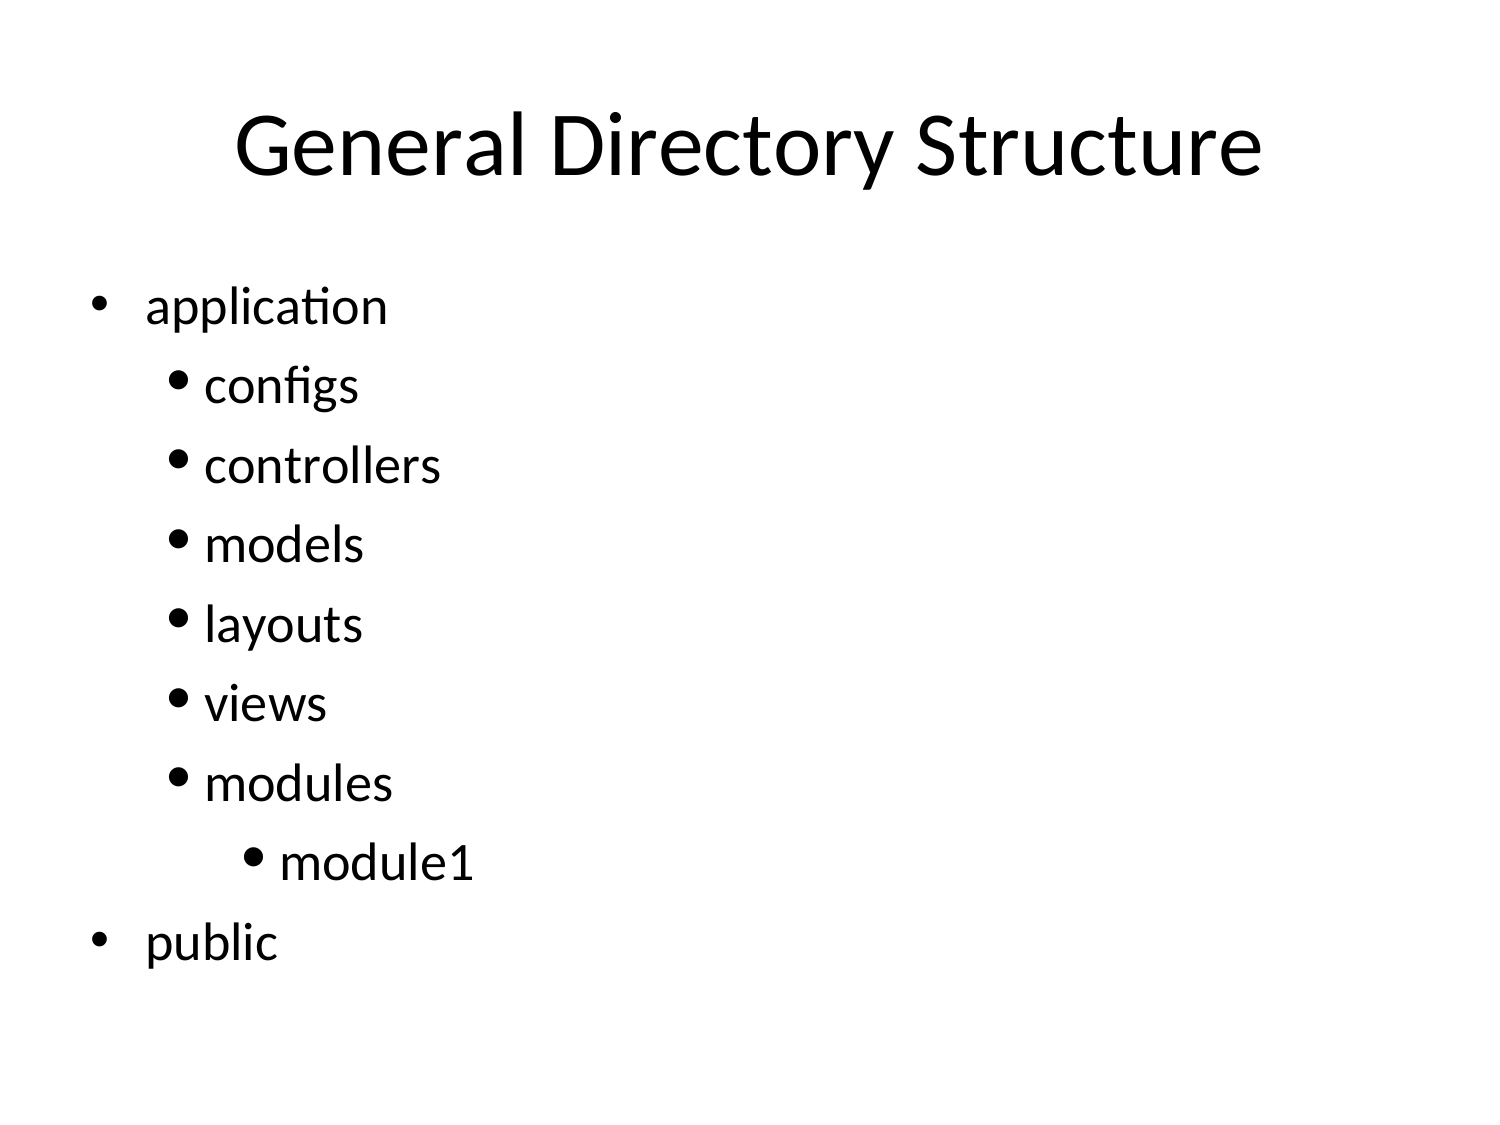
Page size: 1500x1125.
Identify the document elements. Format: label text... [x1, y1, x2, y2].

text_box General Directory Structure [75, 45, 1426, 233]
text_box application configs controllers models layouts views modules module1 public [75, 262, 1426, 1005]
